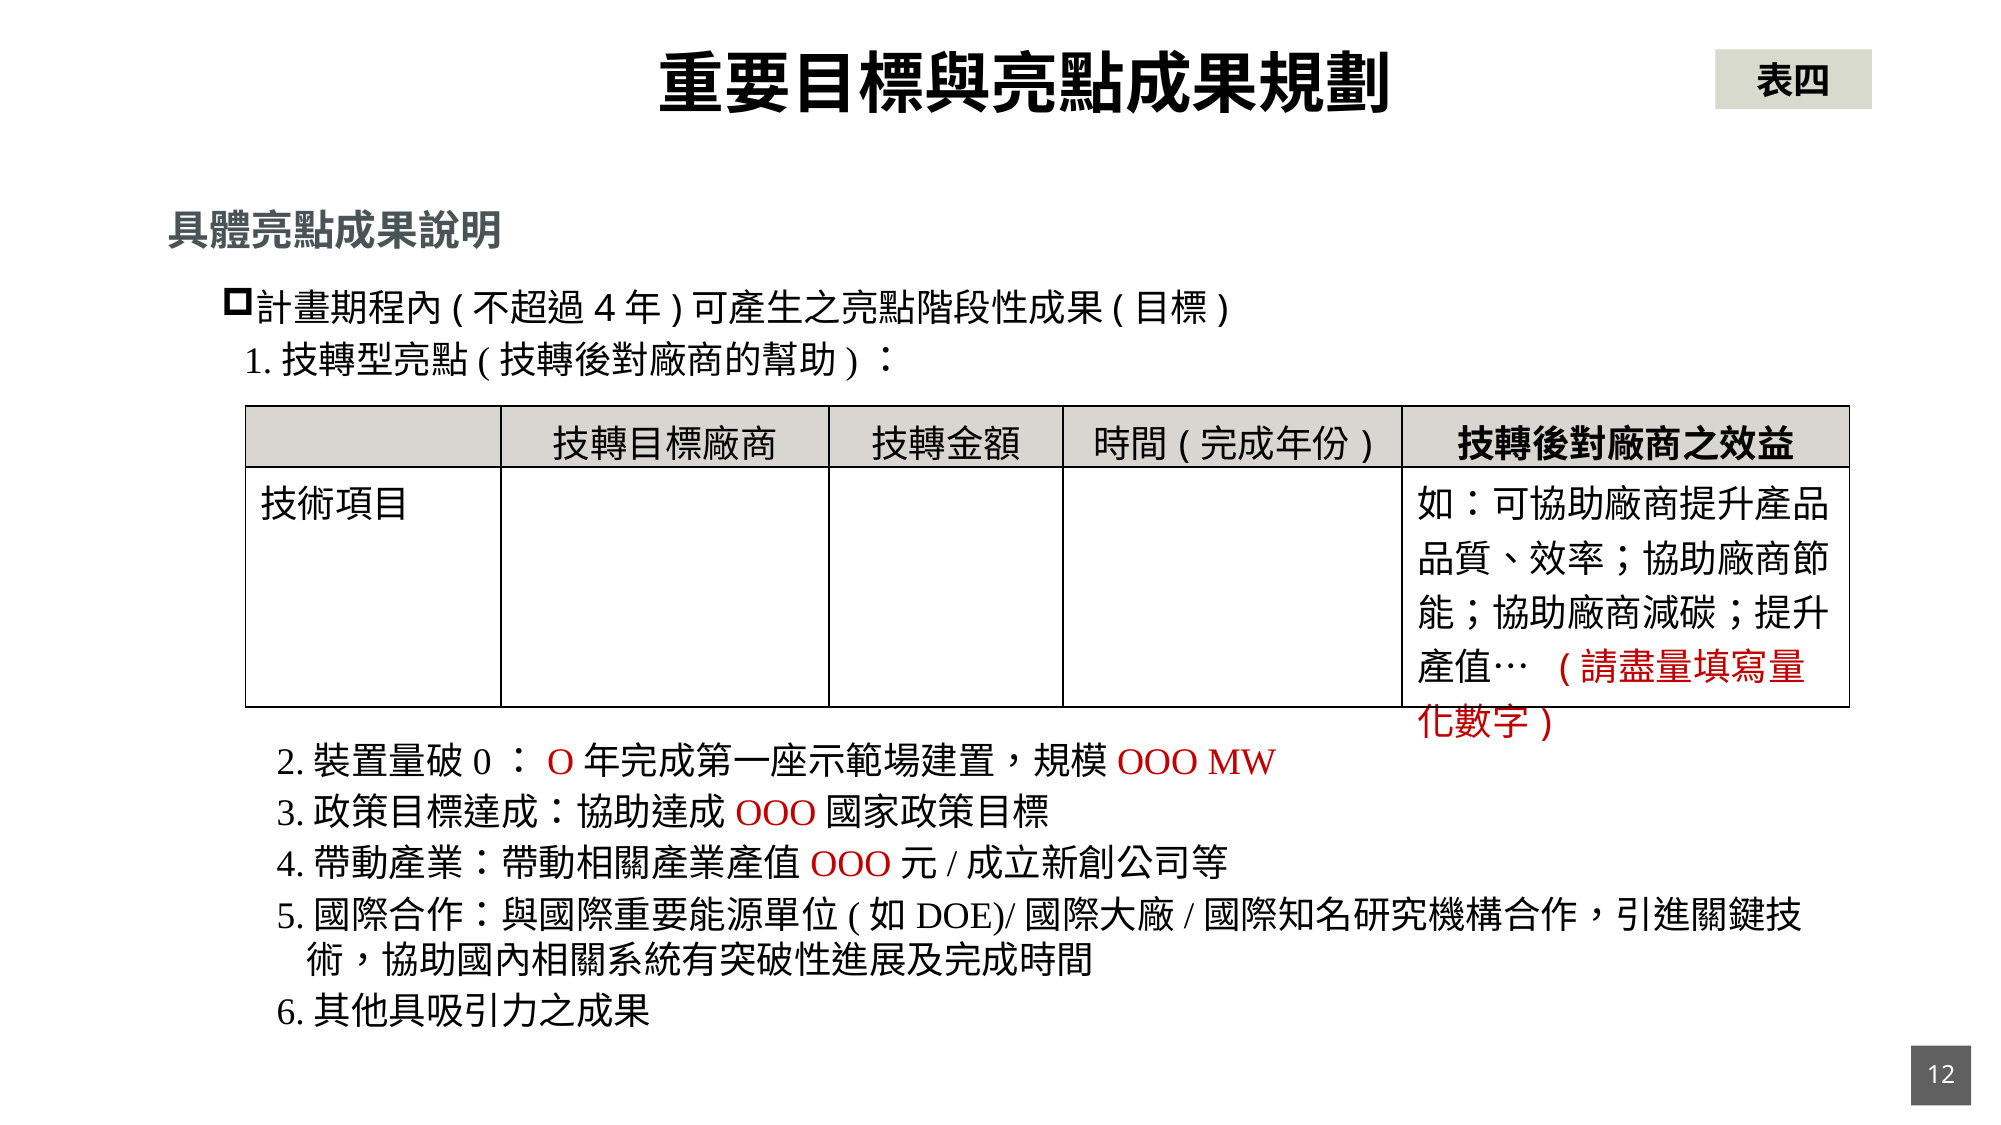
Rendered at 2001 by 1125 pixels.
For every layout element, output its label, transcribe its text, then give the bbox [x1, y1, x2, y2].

text_box 2.裝置量破0：O年完成第一座示範場建置，規模OOO MW 3.政策目標達成：協助達成OOO國家政策目標 4.帶動產業：帶動相關產業產值OOO元/成立新創公司等 5.國際合作：與國際重要能源單位(如DOE)/國際大廠/國際知名研究機構合作，引進關鍵技術，協助國內相關系統有突破性進展及完成時間 6.其他具吸引力之成果 [261, 729, 1850, 1040]
table_cell [502, 468, 828, 706]
table_header 時間(完成年份) [1064, 407, 1401, 466]
text_box 具體亮點成果說明 [143, 195, 527, 261]
table_cell 如：可協助廠商提升產品品質、效率；協助廠商節能；協助廠商減碳；提升產值… (請盡量填寫量化數字) [1403, 468, 1849, 706]
table_header [246, 407, 500, 466]
table_cell [1064, 468, 1401, 706]
table_header 技轉後對廠商之效益 [1403, 407, 1849, 466]
text_box 1.技轉型亮點(技轉後對廠商的幫助)： [118, 328, 920, 389]
table_cell [830, 468, 1062, 706]
text_box 計畫期程內(不超過4年)可產生之亮點階段性成果(目標) [206, 276, 1243, 337]
slide_number <編號> [1911, 1045, 1972, 1106]
text_box 表四 [1715, 49, 1872, 110]
table_header 技轉目標廠商 [502, 407, 828, 466]
table_header 技轉金額 [830, 407, 1062, 466]
text_box 重要目標與亮點成果規劃 [642, 33, 1407, 129]
table_cell 技術項目 [246, 468, 500, 706]
